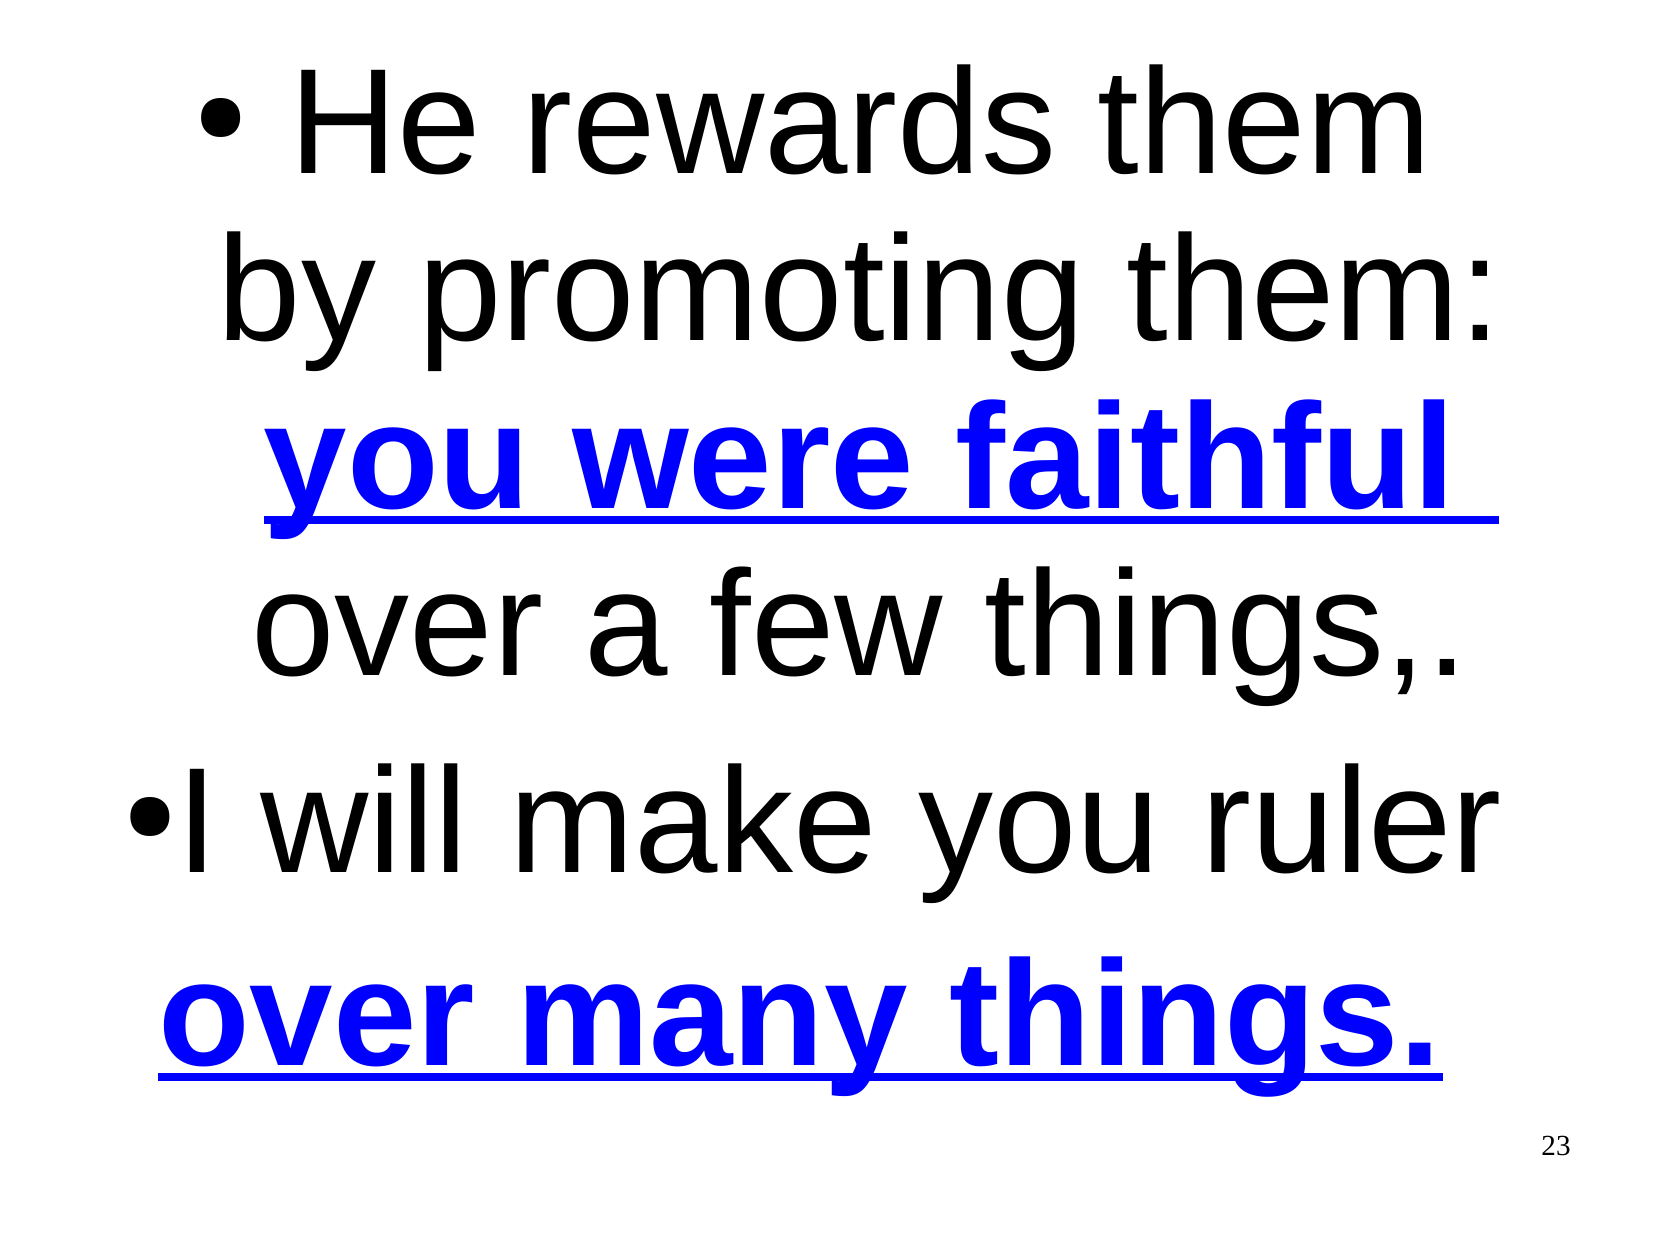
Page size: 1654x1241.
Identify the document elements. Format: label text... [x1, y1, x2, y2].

list He rewards them by promoting them: you were faithful over a few things,. I will make you ruler over many things. [37, 37, 1613, 1201]
